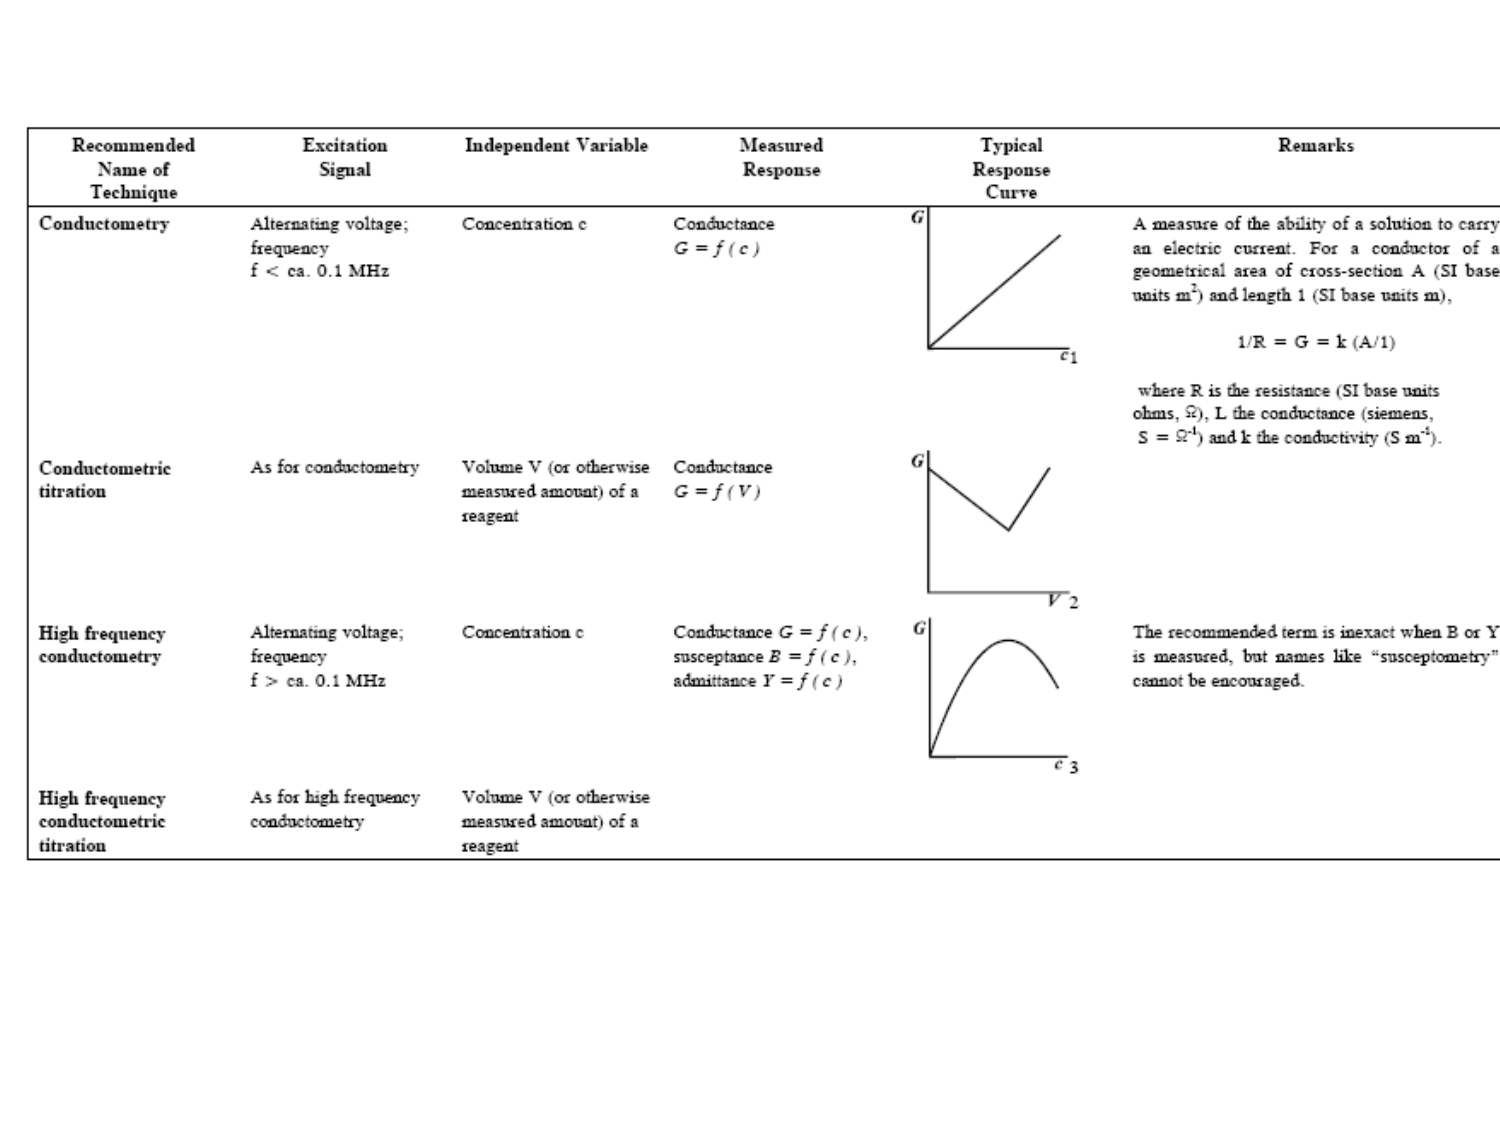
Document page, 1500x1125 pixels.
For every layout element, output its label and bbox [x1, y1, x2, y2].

picture [0, 112, 1500, 885]
